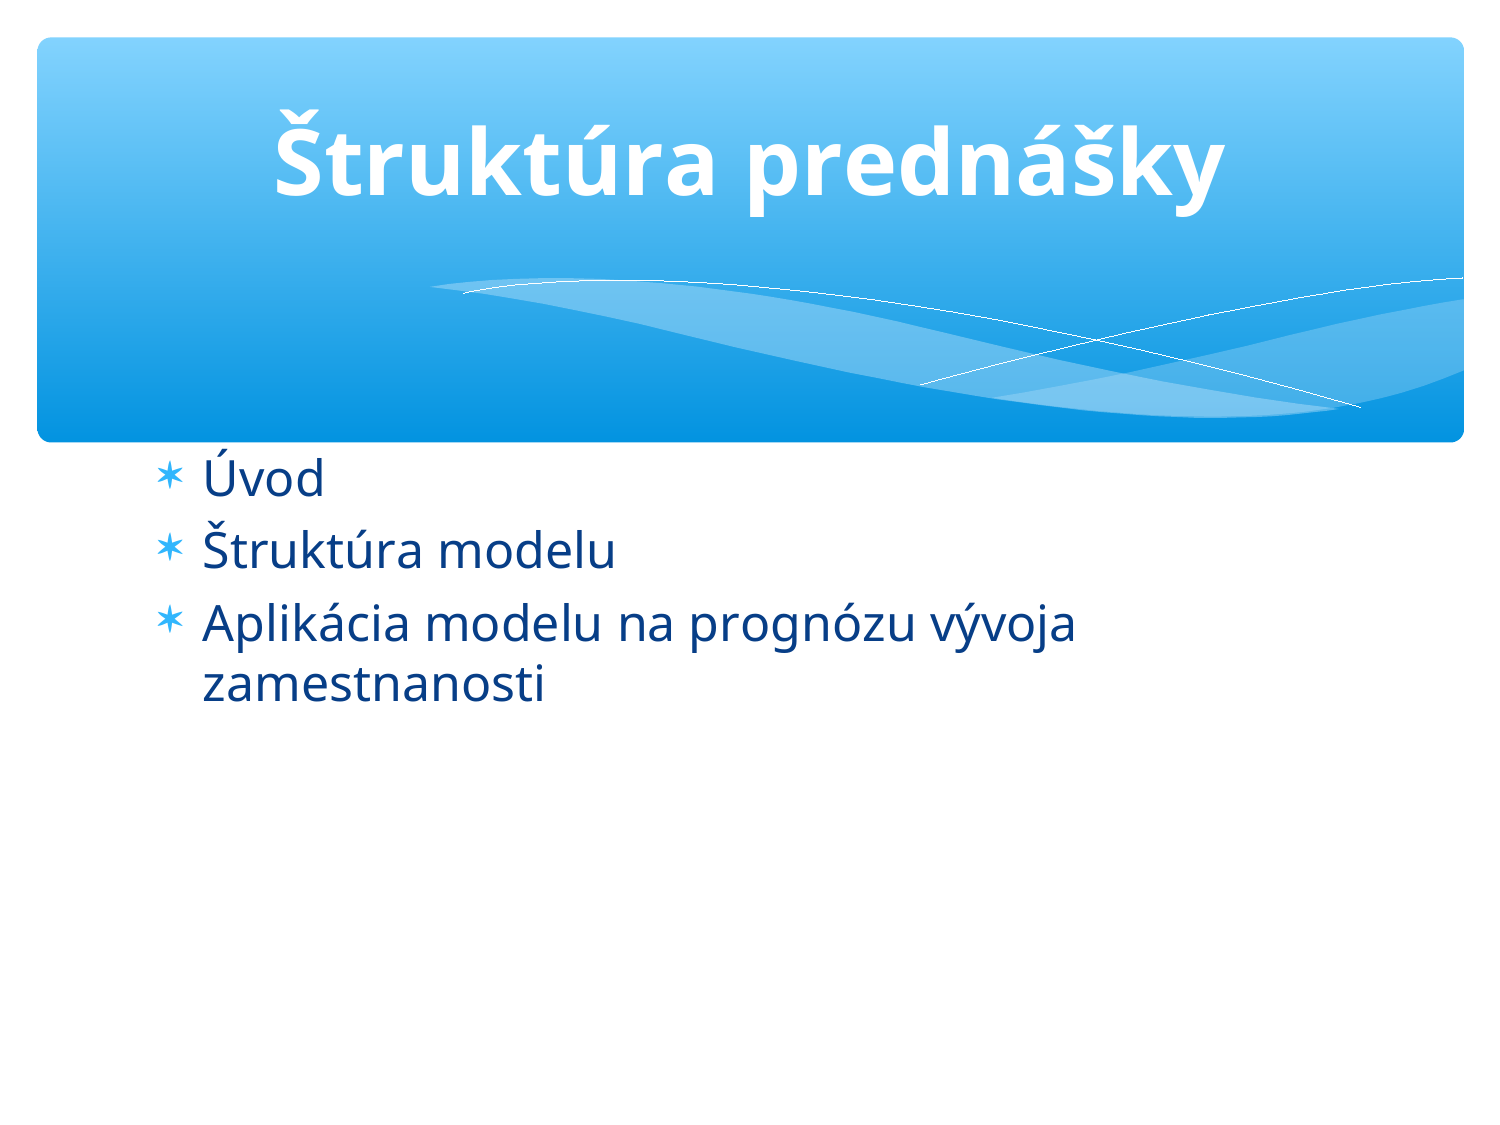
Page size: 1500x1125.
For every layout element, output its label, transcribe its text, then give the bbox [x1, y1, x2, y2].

title Štruktúra prednášky [75, 55, 1426, 262]
list Úvod Štruktúra modelu Aplikácia modelu na prognózu vývoja zamestnanosti [142, 438, 1359, 1005]
